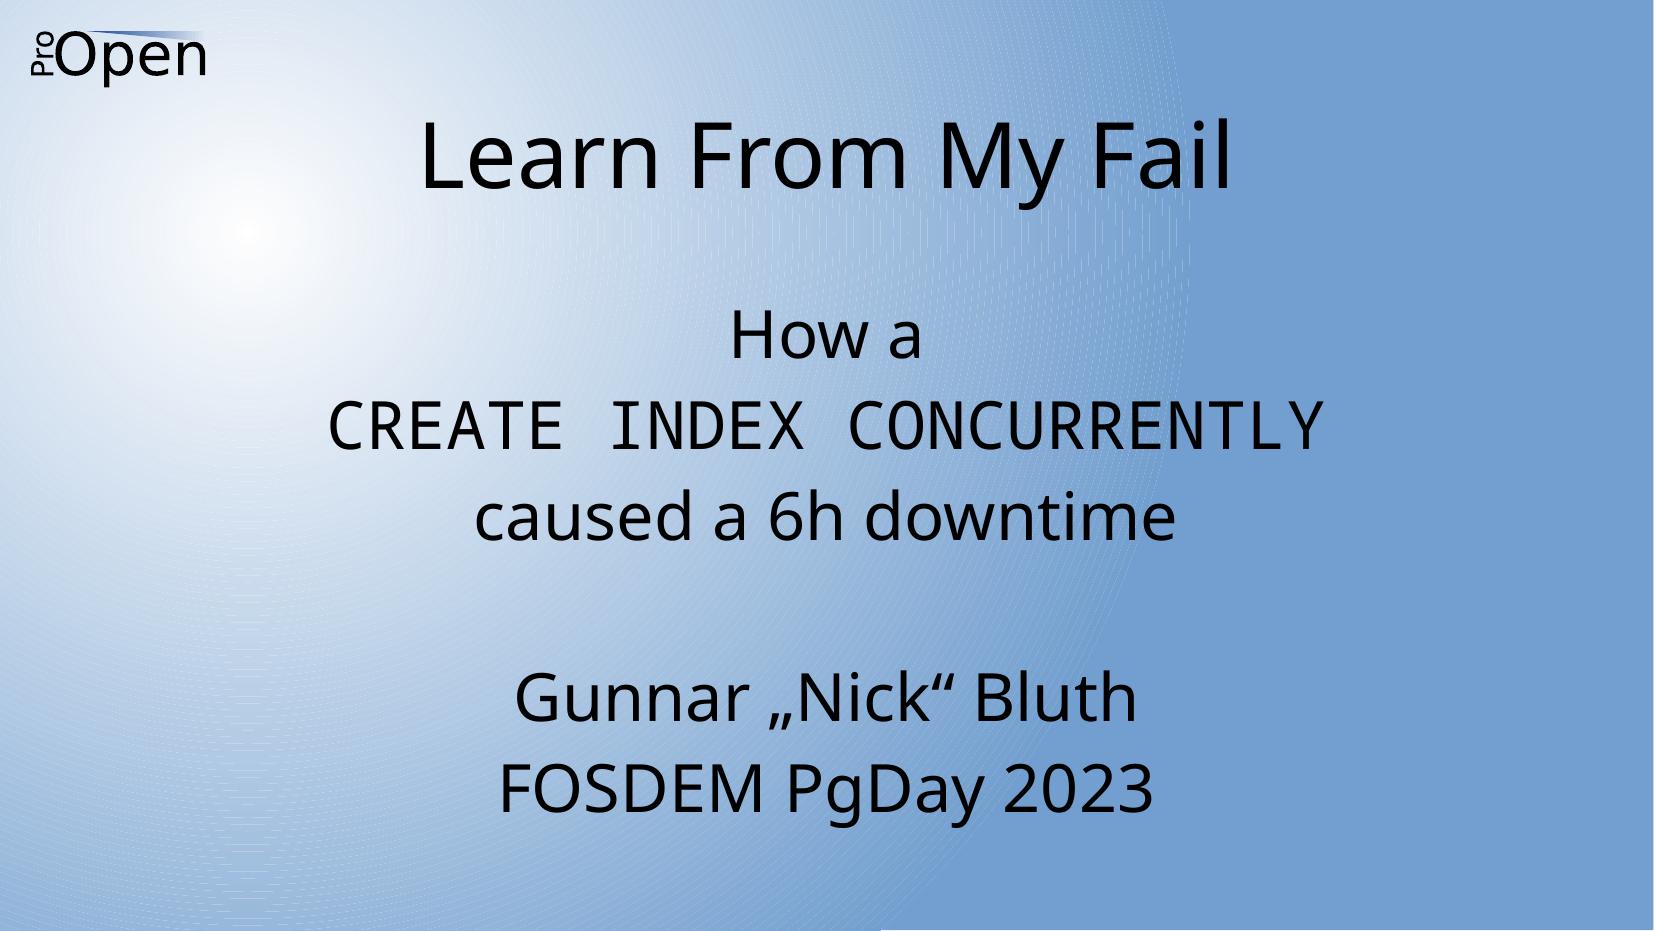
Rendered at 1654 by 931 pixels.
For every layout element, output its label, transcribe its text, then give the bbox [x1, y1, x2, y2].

subtitle How a CREATE INDEX CONCURRENTLY caused a 6h downtime Gunnar „Nick“ Bluth FOSDEM PgDay 2023 [82, 217, 1571, 827]
title Learn From My Fail [82, 88, 1571, 217]
